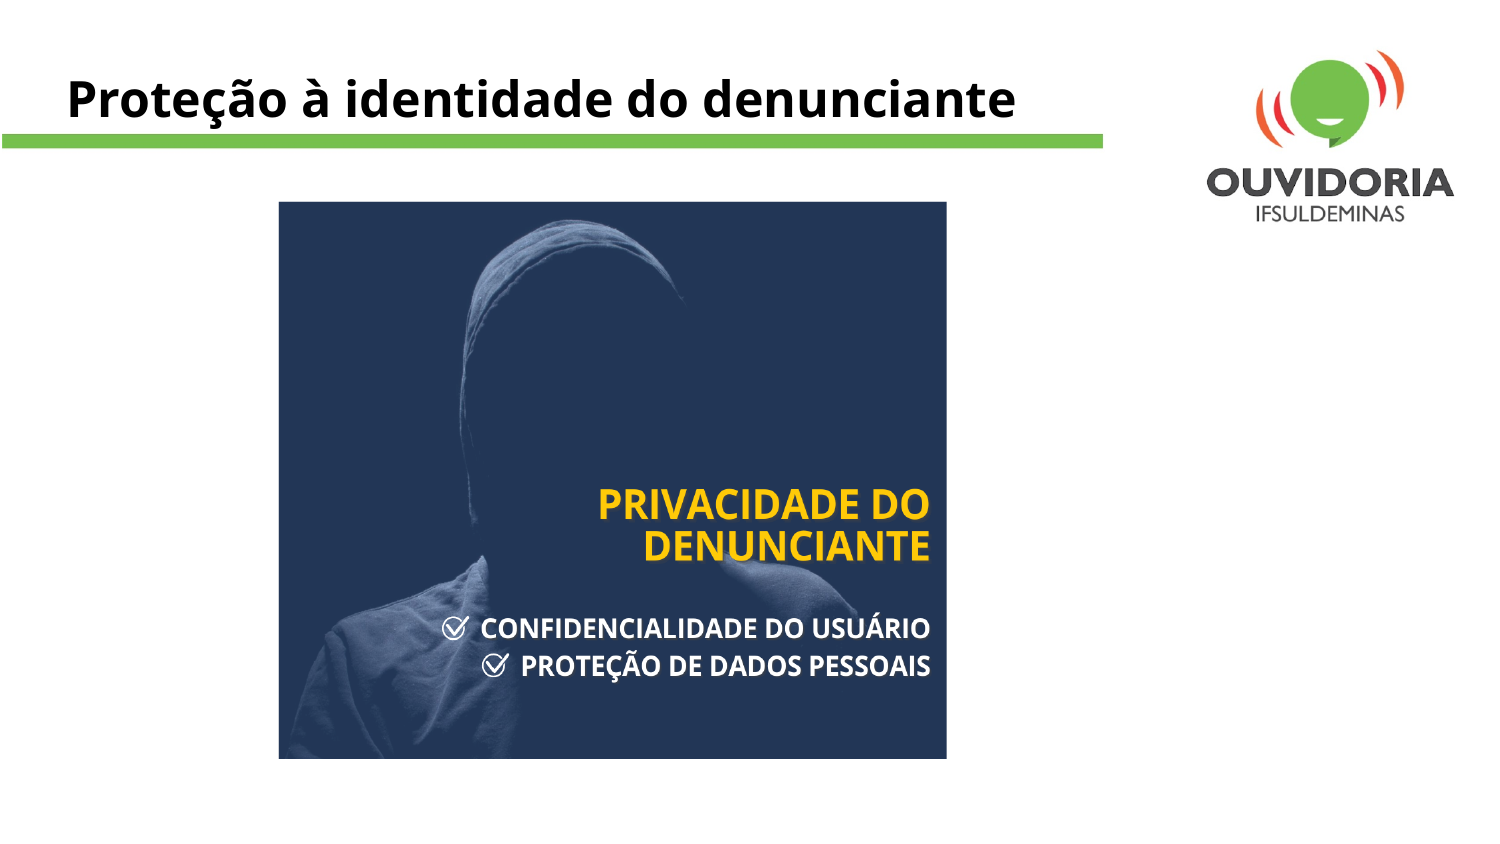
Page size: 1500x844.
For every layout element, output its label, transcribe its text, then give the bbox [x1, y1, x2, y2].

picture [2, 0, 1500, 844]
text_box Proteção à identidade do denunciante [51, 52, 1054, 130]
